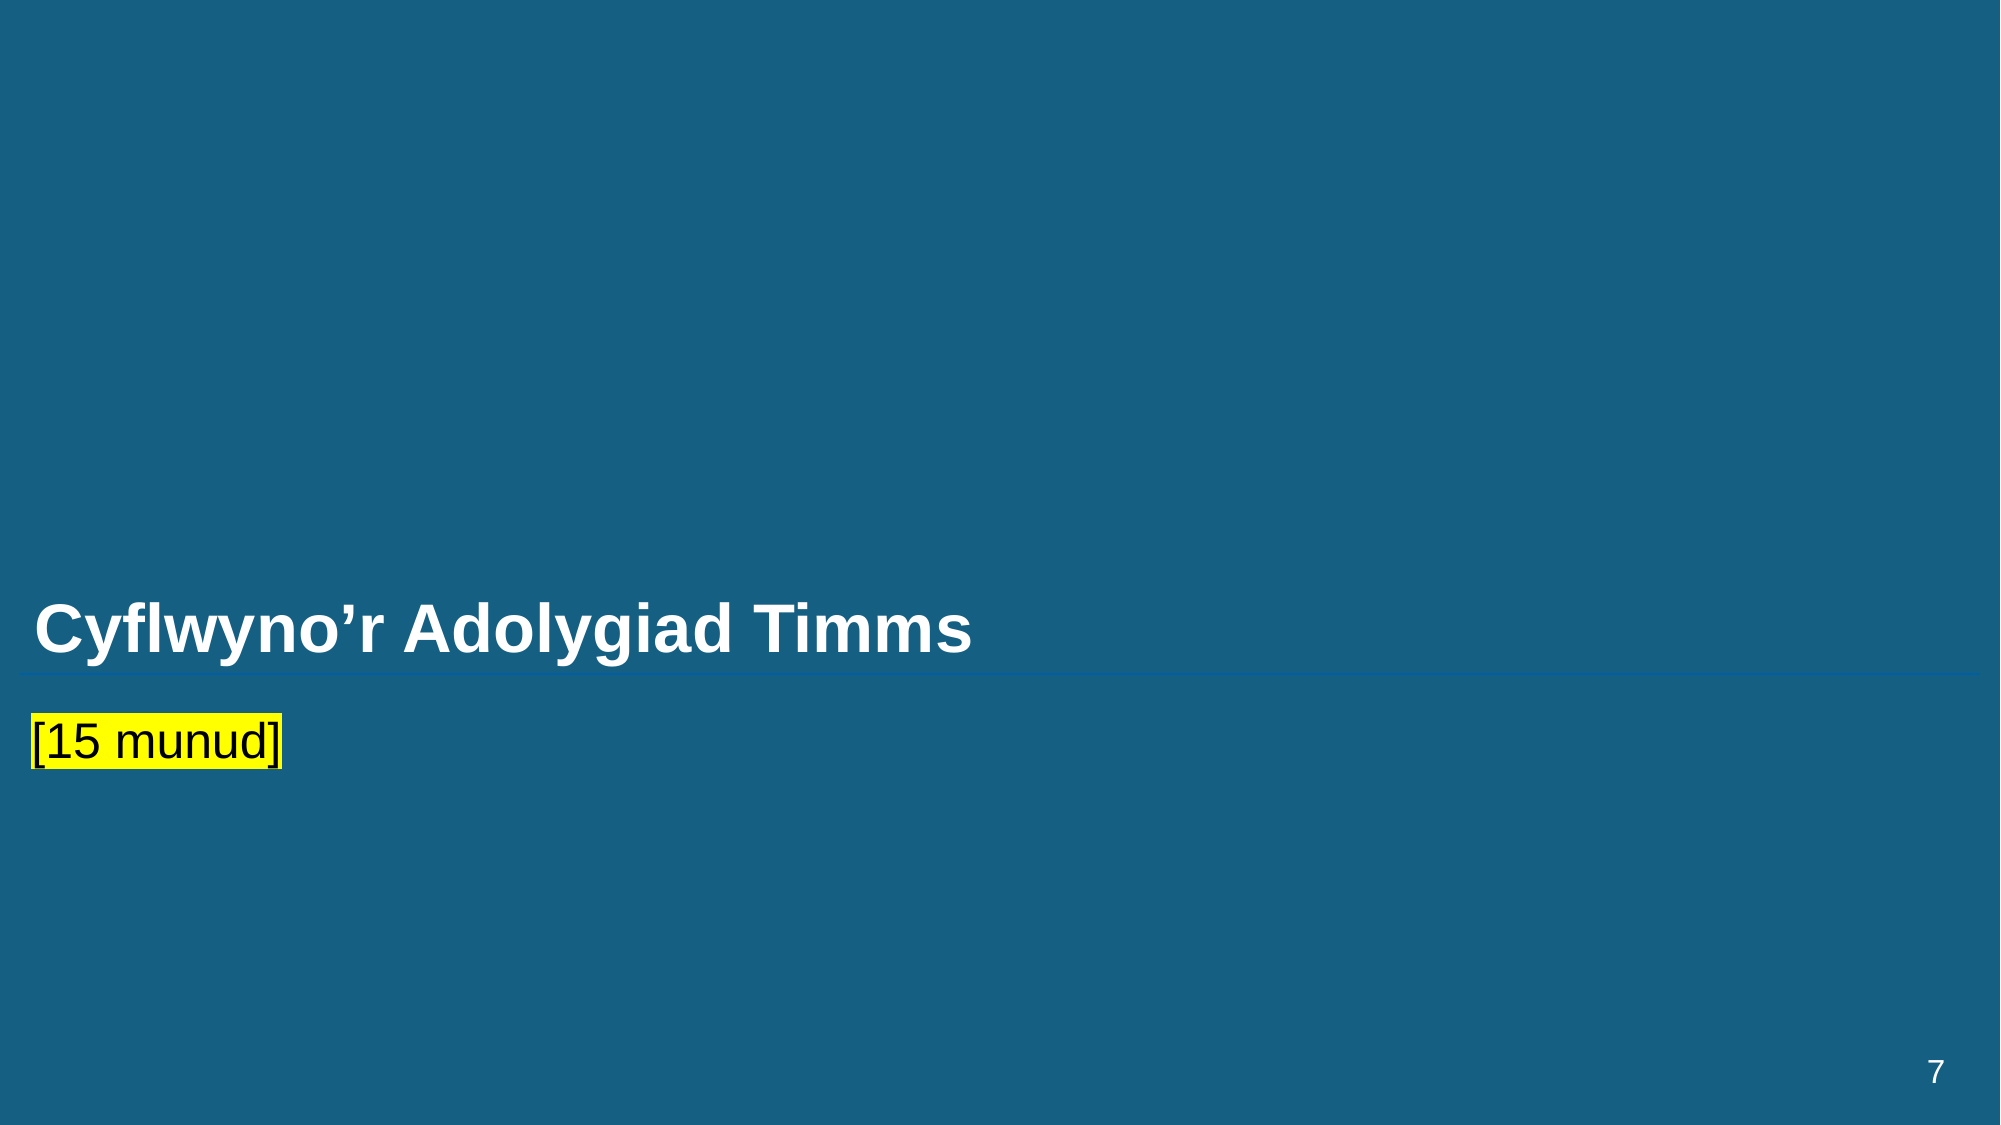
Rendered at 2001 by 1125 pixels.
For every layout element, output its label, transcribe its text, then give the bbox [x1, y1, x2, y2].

title Cyflwyno’r Adolygiad Timms [19, 208, 1429, 675]
text_box [15 munud] [20, 694, 1313, 1073]
text_box 7 [1911, 1042, 1983, 1103]
